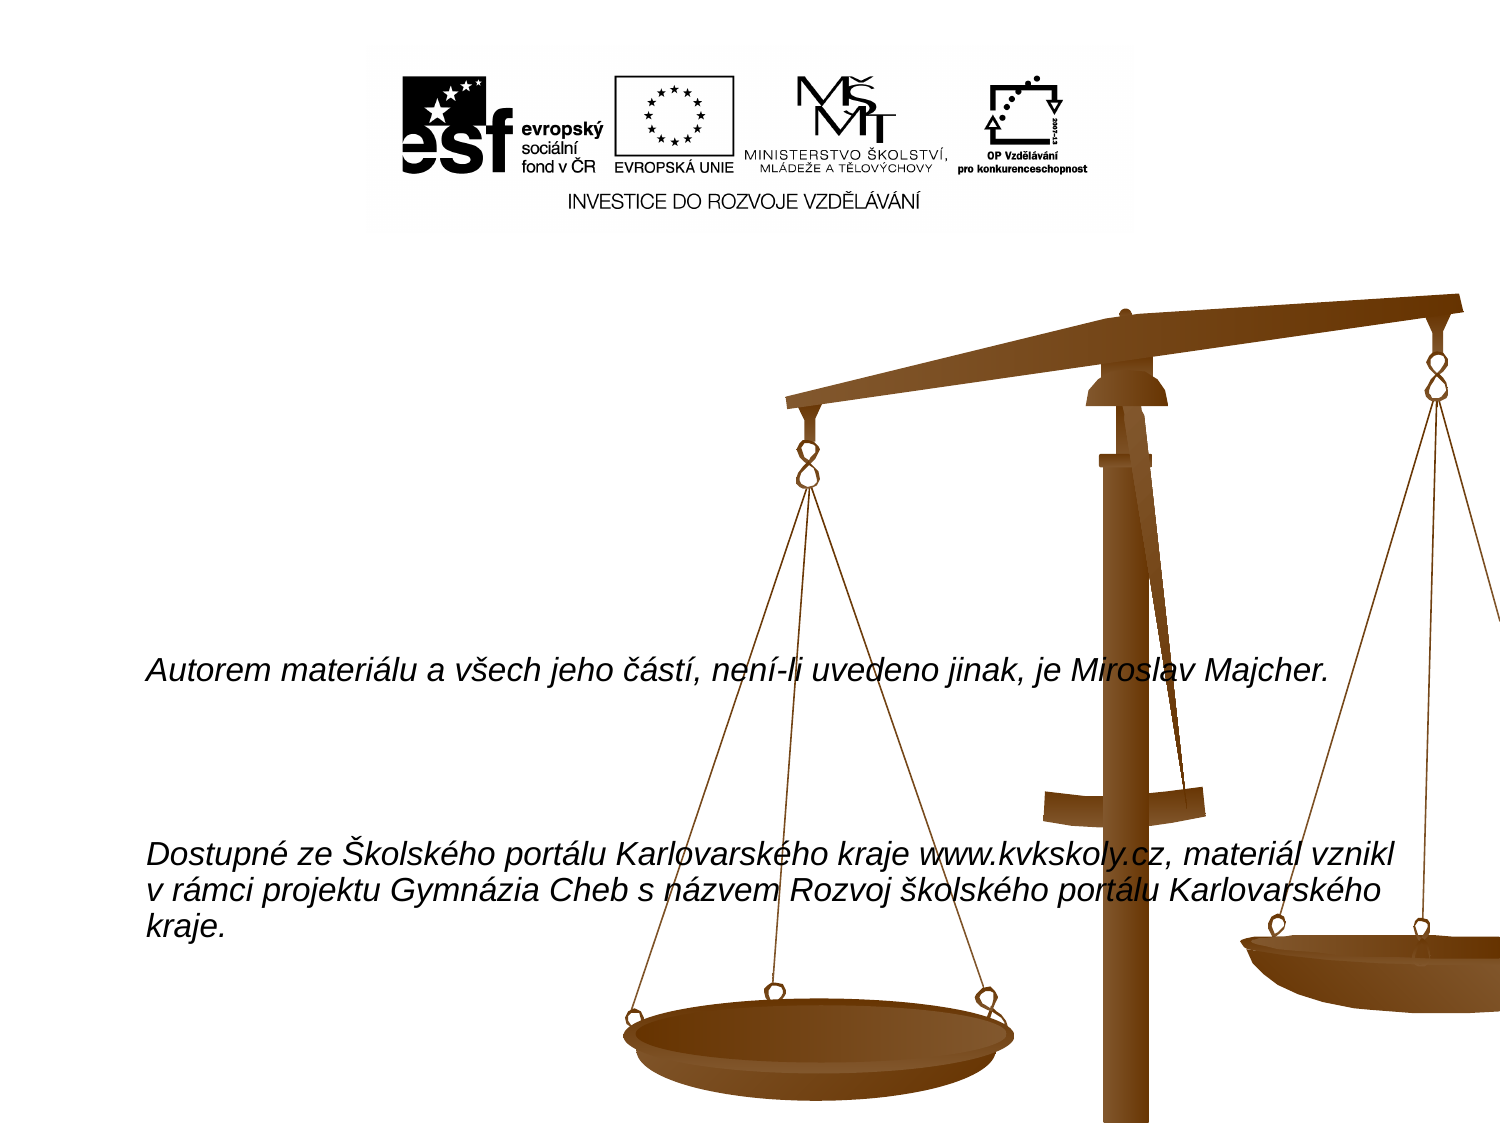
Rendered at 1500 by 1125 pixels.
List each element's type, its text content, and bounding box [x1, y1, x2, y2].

list Autorem materiálu a všech jeho částí, není-li uvedeno jinak, je Miroslav Majcher. Dostupné ze Školského portálu Karlovarského kraje www.kvkskoly.cz, materiál vznikl v rámci projektu Gymnázia Cheb s názvem Rozvoj školského portálu Karlovarského kraje. [75, 262, 1426, 1006]
picture [366, 45, 1134, 233]
